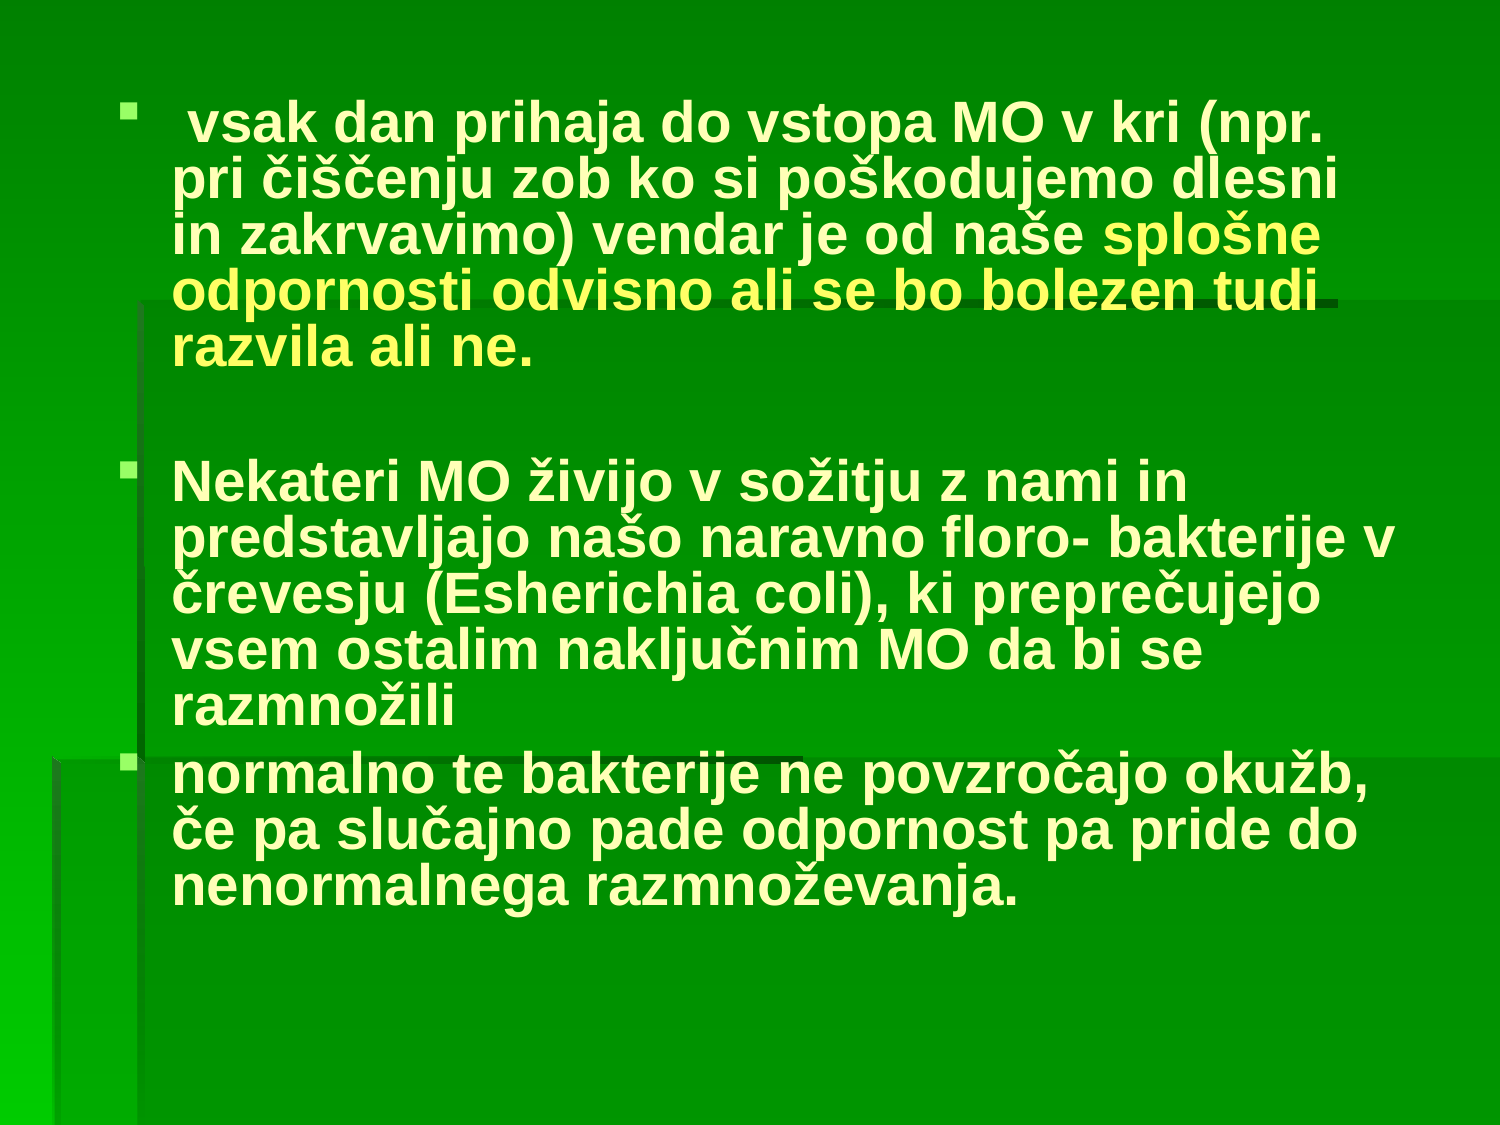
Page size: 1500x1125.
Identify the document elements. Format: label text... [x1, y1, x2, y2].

list vsak dan prihaja do vstopa MO v kri (npr. pri čiščenju zob ko si poškodujemo dlesni in zakrvavimo) vendar je od naše splošne odpornosti odvisno ali se bo bolezen tudi razvila ali ne. Nekateri MO živijo v sožitju z nami in predstavljajo našo naravno floro- bakterije v črevesju (Esherichia coli), ki preprečujejo vsem ostalim naključnim MO da bi se razmnožili normalno te bakterije ne povzročajo okužb, če pa slučajno pade odpornost pa pride do nenormalnega razmnoževanja. [100, 90, 1414, 778]
